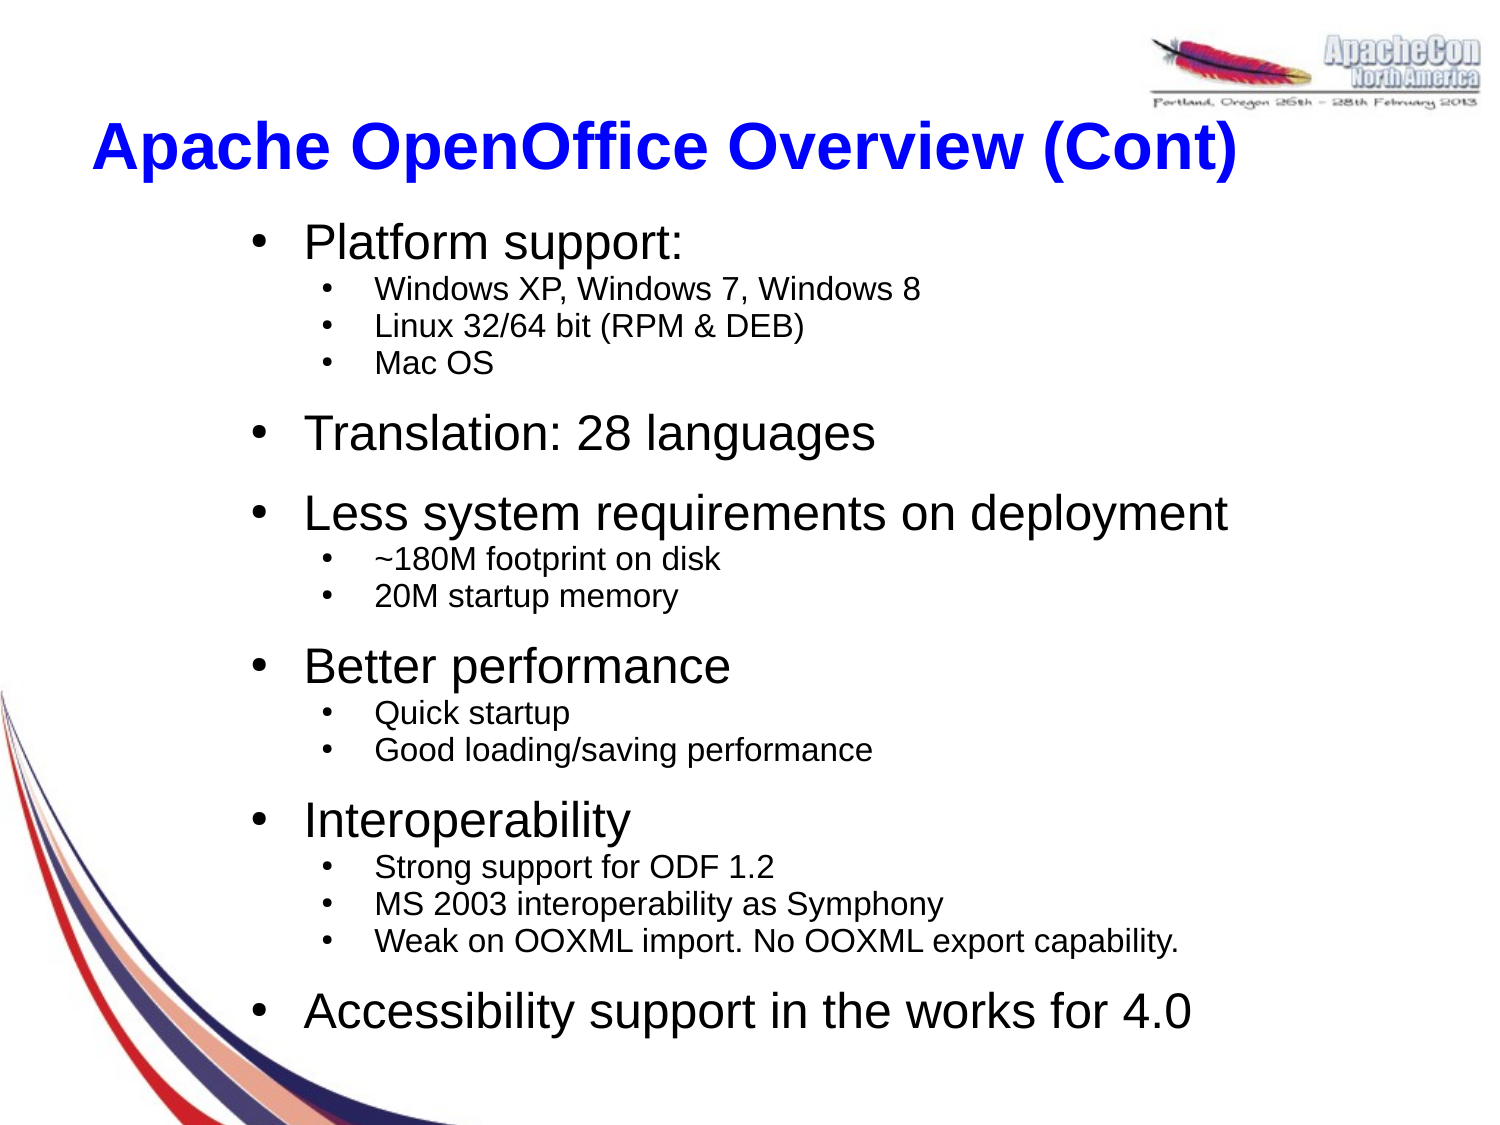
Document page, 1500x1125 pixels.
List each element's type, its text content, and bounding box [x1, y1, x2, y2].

picture [0, 0, 1500, 1125]
list Platform support: Windows XP, Windows 7, Windows 8 Linux 32/64 bit (RPM & DEB) Mac OS Translation: 28 languages Less system requirements on deployment ~180M footprint on disk 20M startup memory Better performance Quick startup Good loading/saving performance Interoperability Strong support for ODF 1.2 MS 2003 interoperability as Symphony Weak on OOXML import. No OOXML export capability. Accessibility support in the works for 4.0 [232, 214, 1485, 1042]
title Apache OpenOffice Overview (Cont) [91, 78, 1332, 215]
